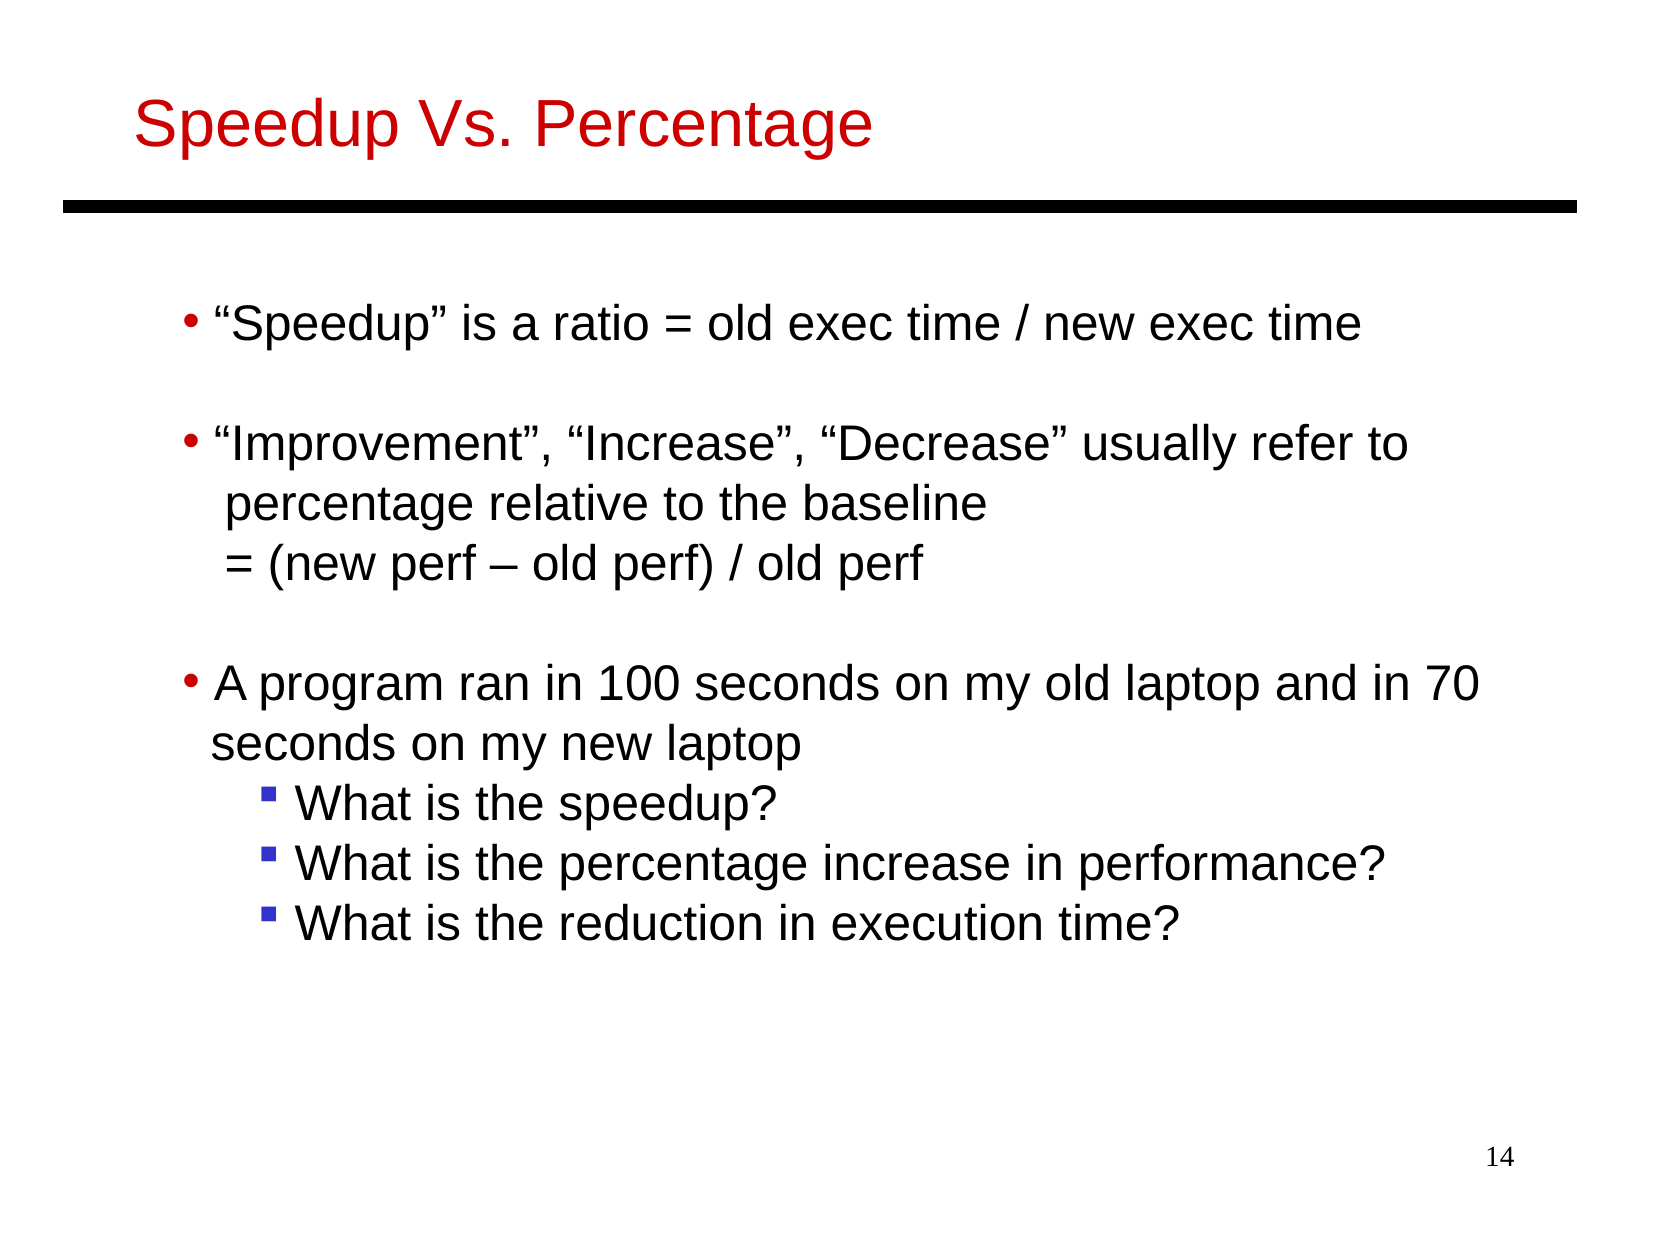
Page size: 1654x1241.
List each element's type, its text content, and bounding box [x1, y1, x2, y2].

text_box “Speedup” is a ratio = old exec time / new exec time “Improvement”, “Increase”, “Decrease” usually refer to percentage relative to the baseline = (new perf – old perf) / old perf A program ran in 100 seconds on my old laptop and in 70 seconds on my new laptop What is the speedup? What is the percentage increase in performance? What is the reduction in execution time? [167, 282, 1497, 959]
text_box <number> [1184, 1129, 1530, 1213]
text_box Speedup Vs. Percentage [119, 71, 890, 168]
